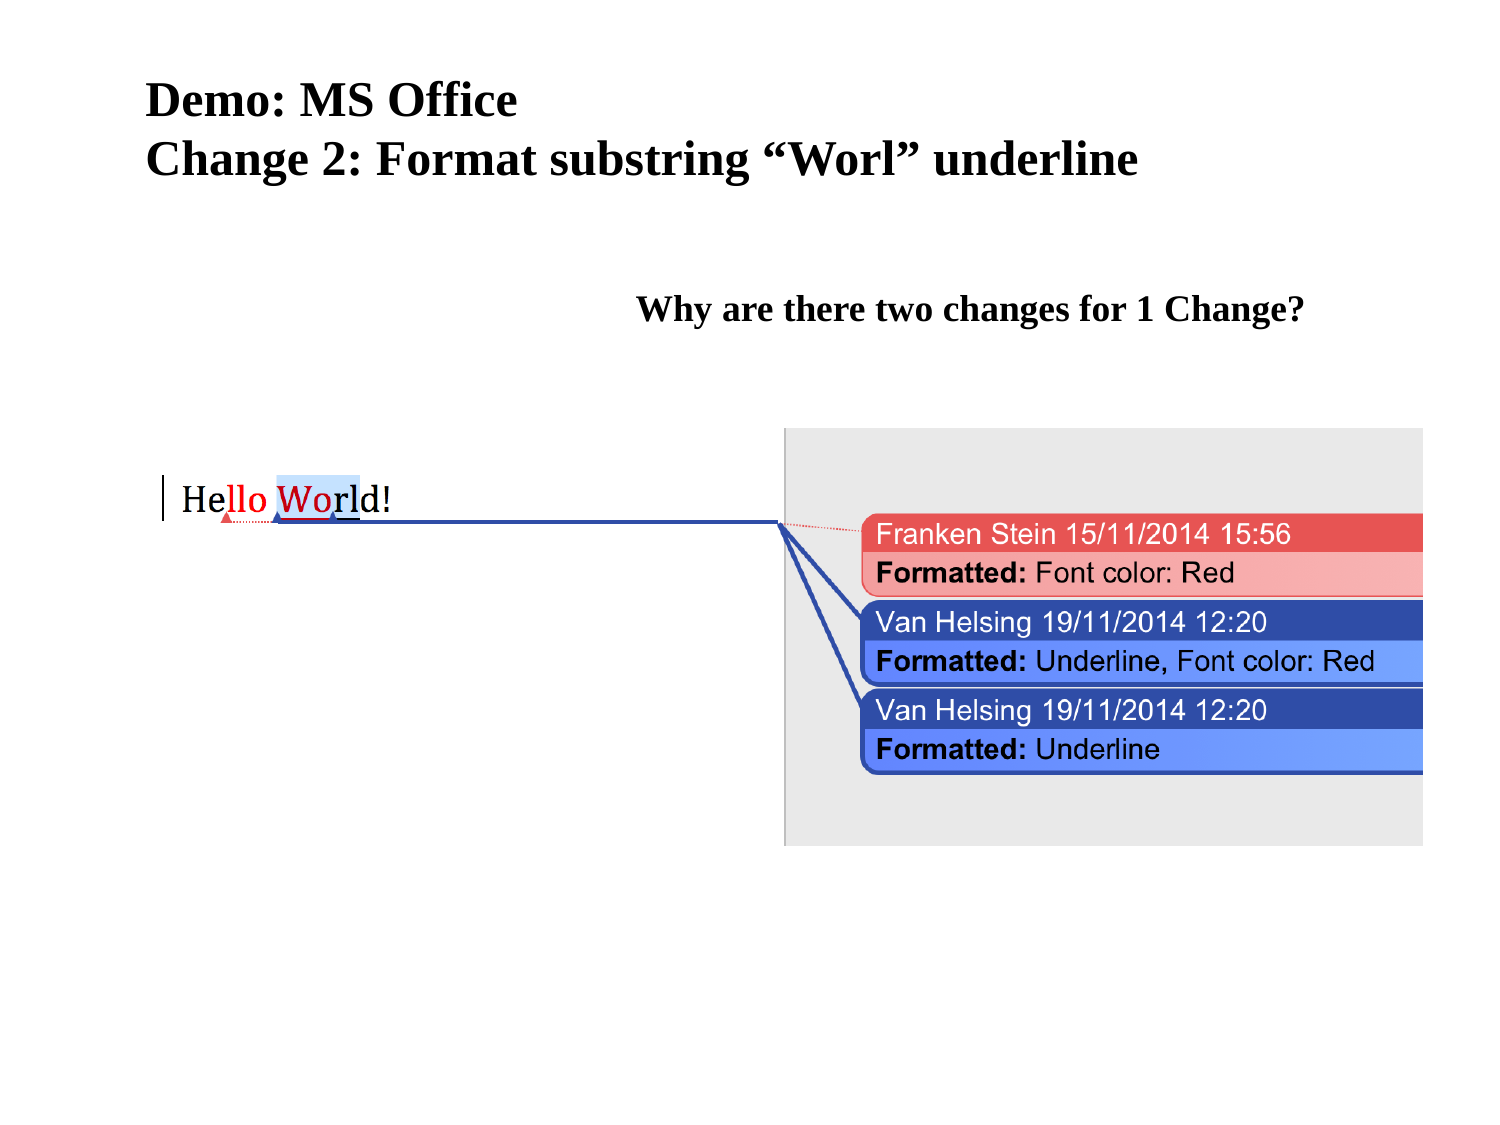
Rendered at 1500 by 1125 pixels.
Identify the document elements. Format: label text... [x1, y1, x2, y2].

picture [145, 428, 1423, 846]
text_box Why are there two changes for 1 Change? [620, 280, 1323, 337]
title Demo: MS Office Change 2: Format substring “Worl” underline [145, 67, 1388, 219]
